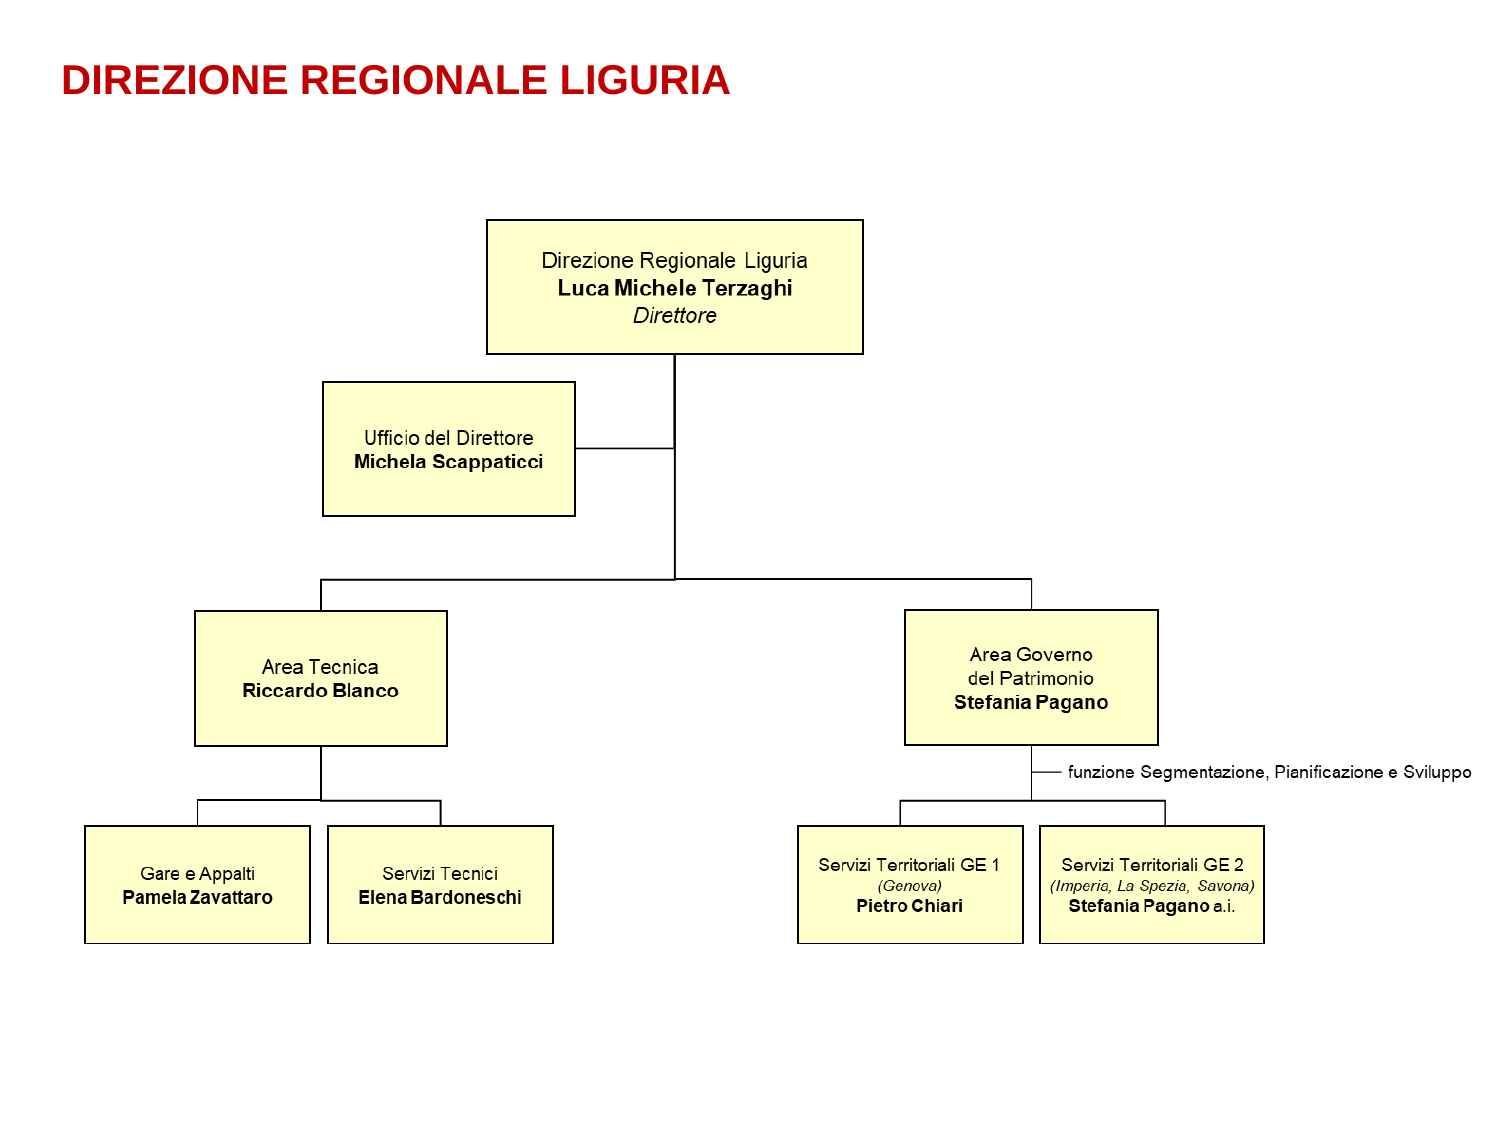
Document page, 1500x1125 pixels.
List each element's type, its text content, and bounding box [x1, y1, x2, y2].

text_box DIREZIONE REGIONALE LIGURIA [46, 45, 1458, 128]
picture [84, 220, 1487, 945]
